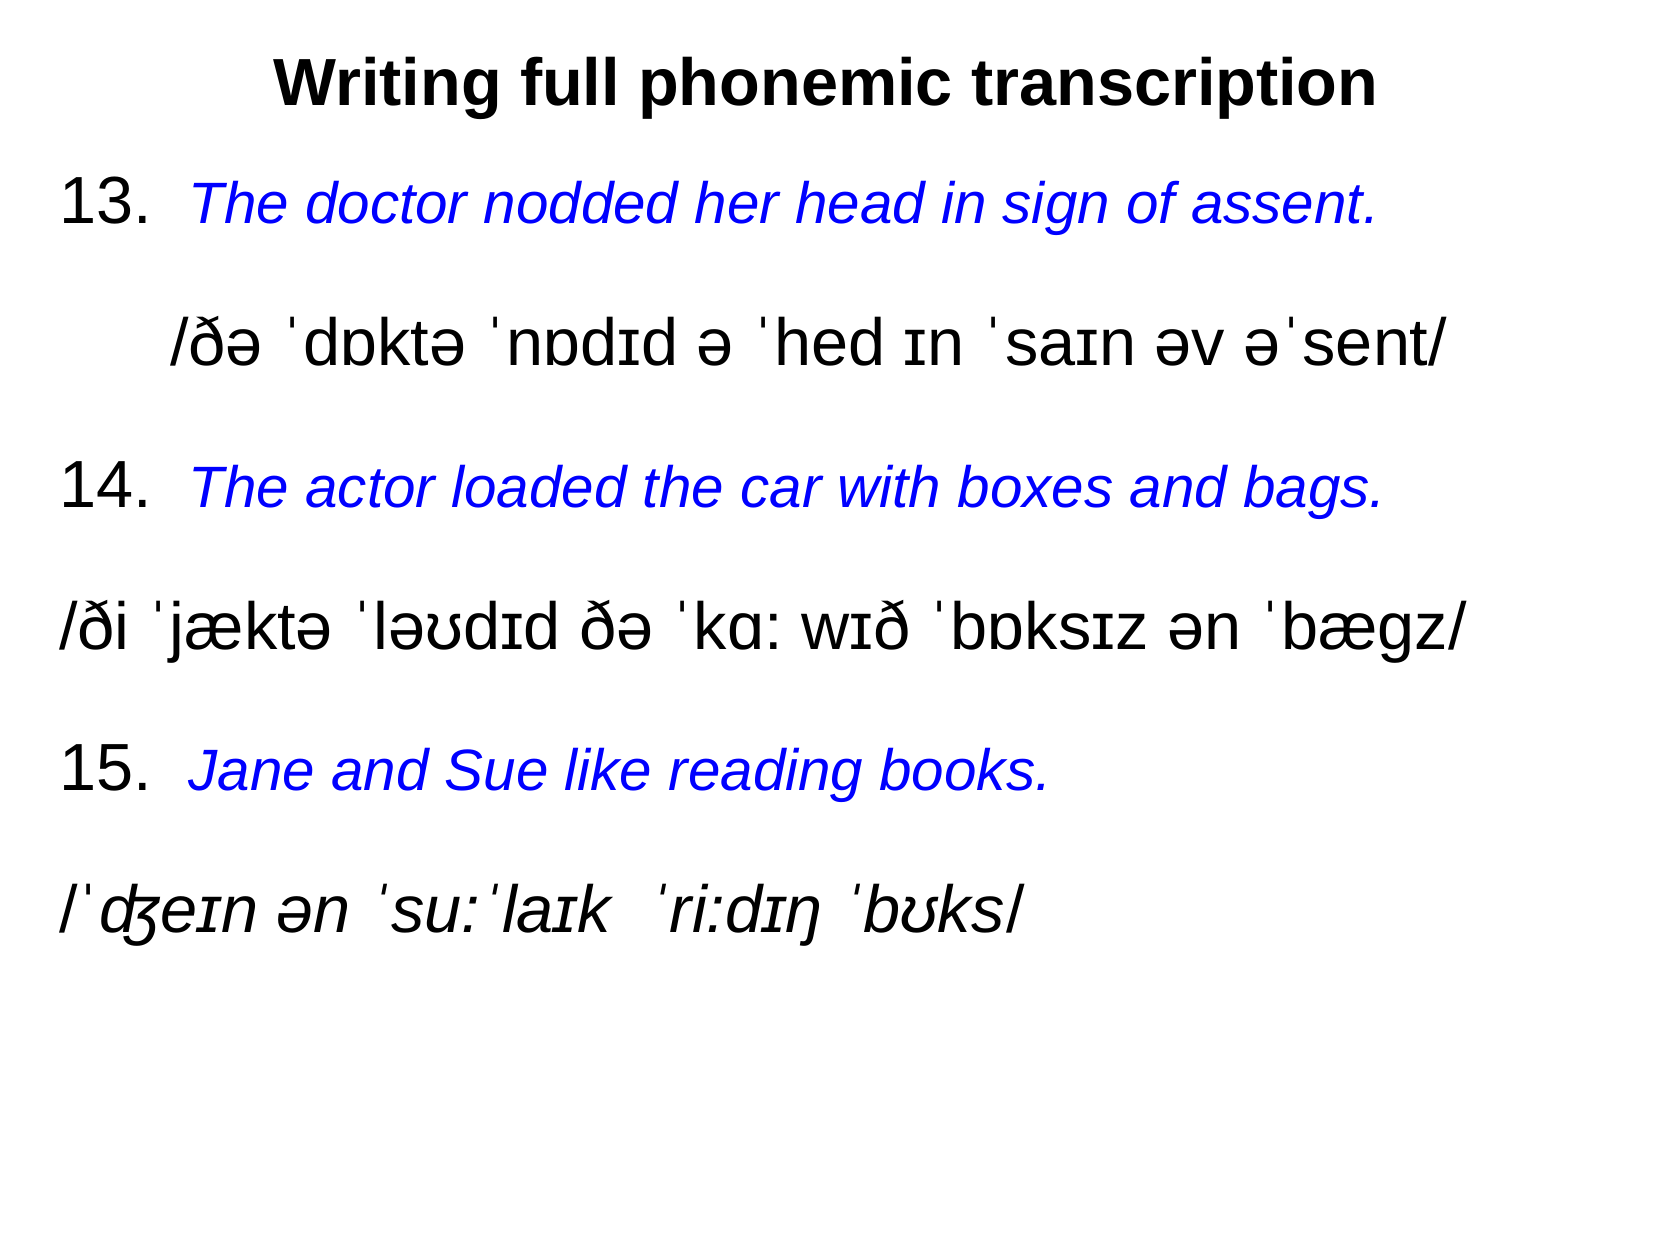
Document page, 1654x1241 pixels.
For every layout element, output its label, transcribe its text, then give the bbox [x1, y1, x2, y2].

list 13. The doctor nodded her head in sign of assent. /ðə ˈdɒktə ˈnɒdɪd ə ˈhed ɪn ˈsaɪn əv əˈsent/ 14. The actor loaded the car with boxes and bags. /ði ˈjæktə ˈləʊdɪd ðə ˈkɑ: wɪð ˈbɒksɪz ən ˈbægz/ 15. Jane and Sue like reading books. /ˈʤeɪn ən ˈsu:ˈlaɪk ˈri:dɪŋ ˈbʊks/ [59, 126, 1602, 1185]
title Writing full phonemic transcription [82, 0, 1571, 126]
